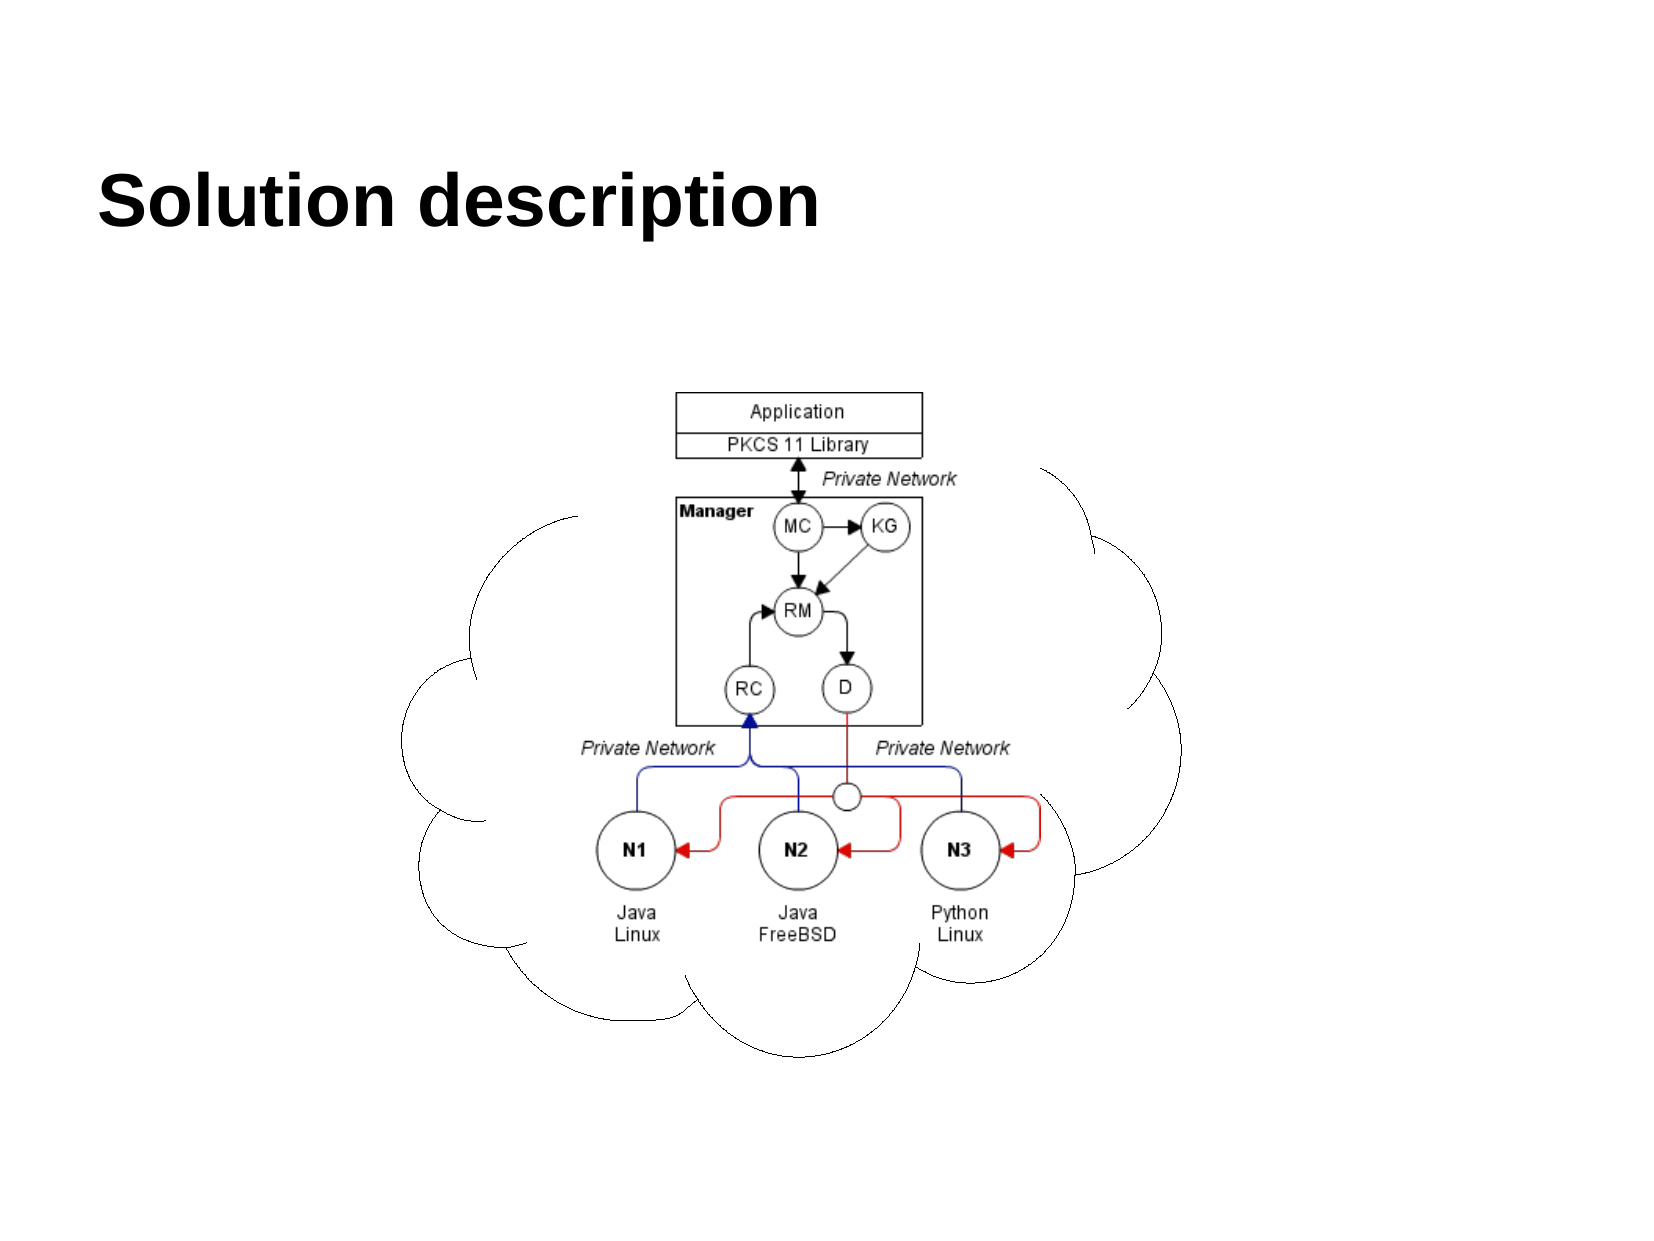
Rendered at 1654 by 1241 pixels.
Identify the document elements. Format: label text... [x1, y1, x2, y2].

title Solution description [82, 49, 1571, 257]
text_box [401, 468, 1182, 1058]
picture [577, 392, 1041, 943]
